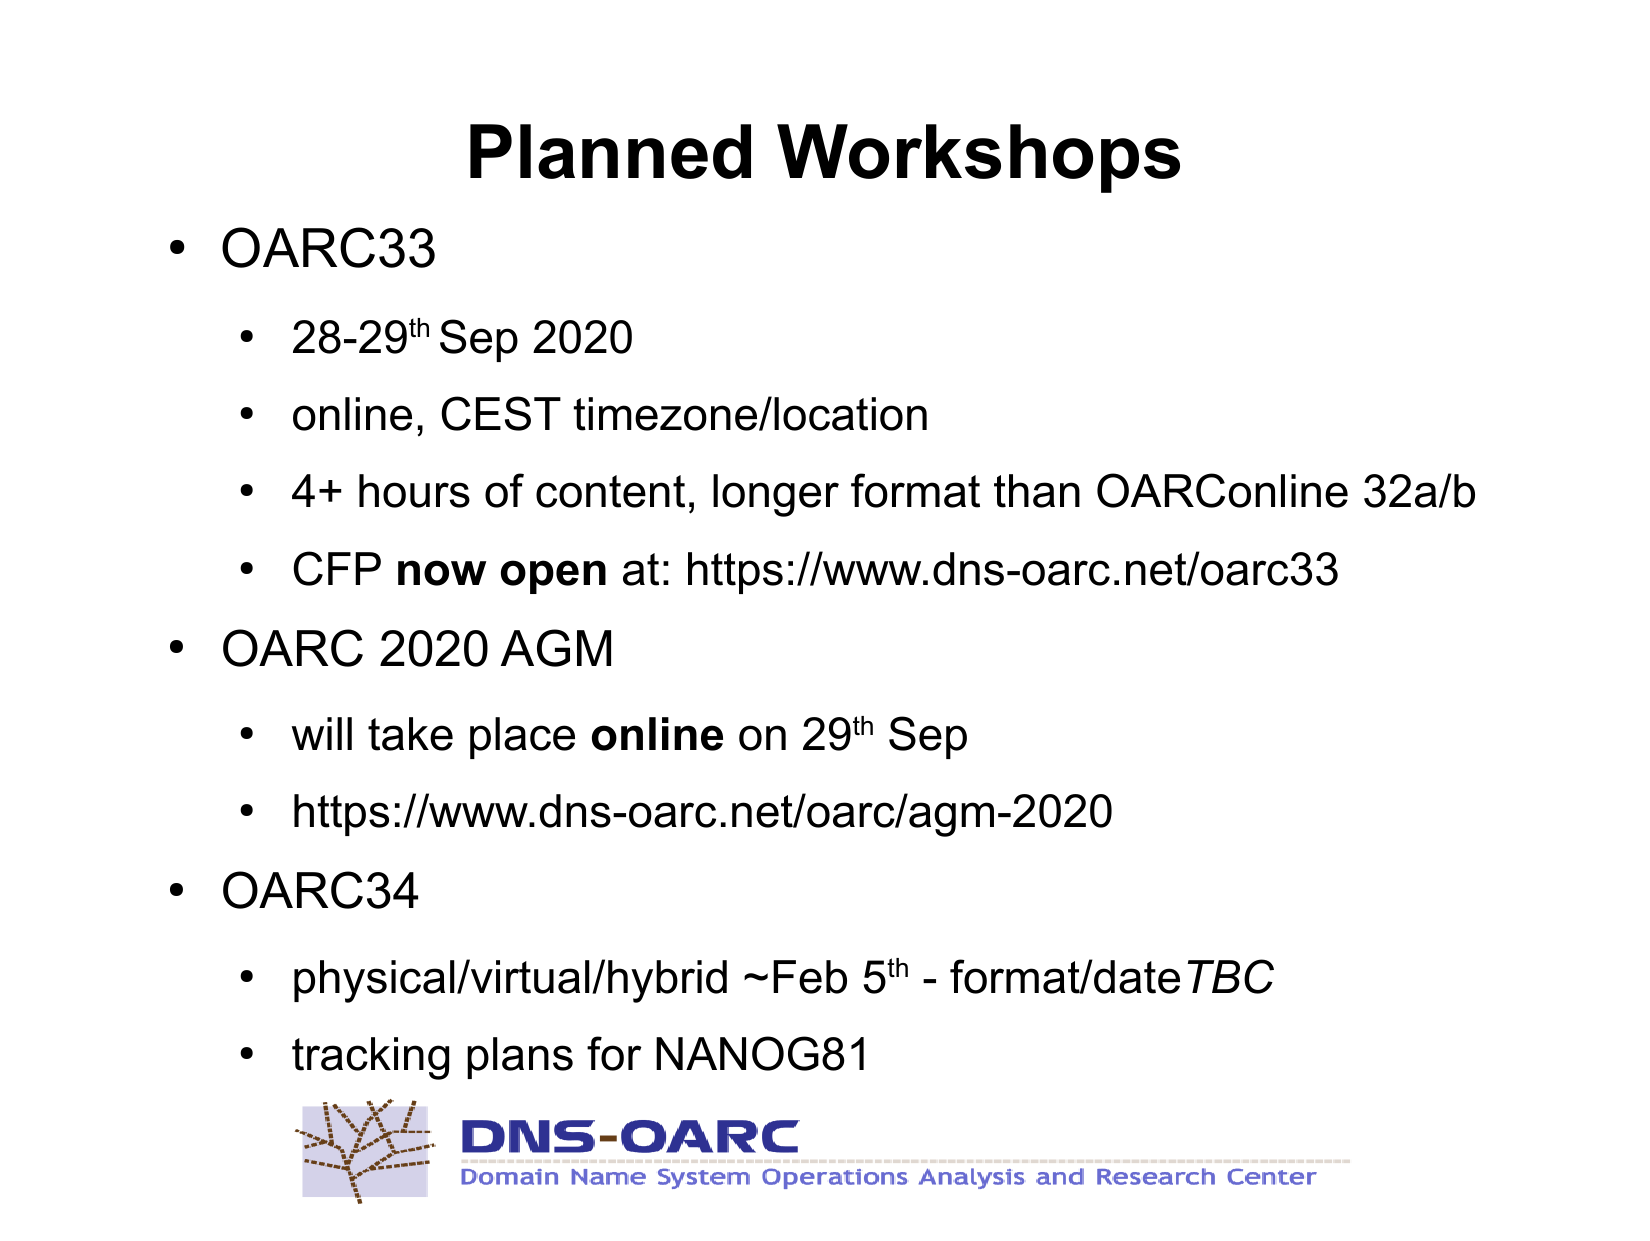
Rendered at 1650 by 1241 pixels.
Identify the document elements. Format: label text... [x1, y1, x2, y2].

picture [235, 1092, 1385, 1211]
list OARC33 28-29th Sep 2020 online, CEST timezone/location 4+ hours of content, longer format than OARConline 32a/b CFP now open at: https://www.dns-oarc.net/oarc33 OARC 2020 AGM will take place online on 29th Sep https://www.dns-oarc.net/oarc/agm-2020 OARC34 physical/virtual/hybrid ~Feb 5th - format/dateTBC tracking plans for NANOG81 [150, 218, 1501, 881]
title Planned Workshops [82, 49, 1568, 257]
